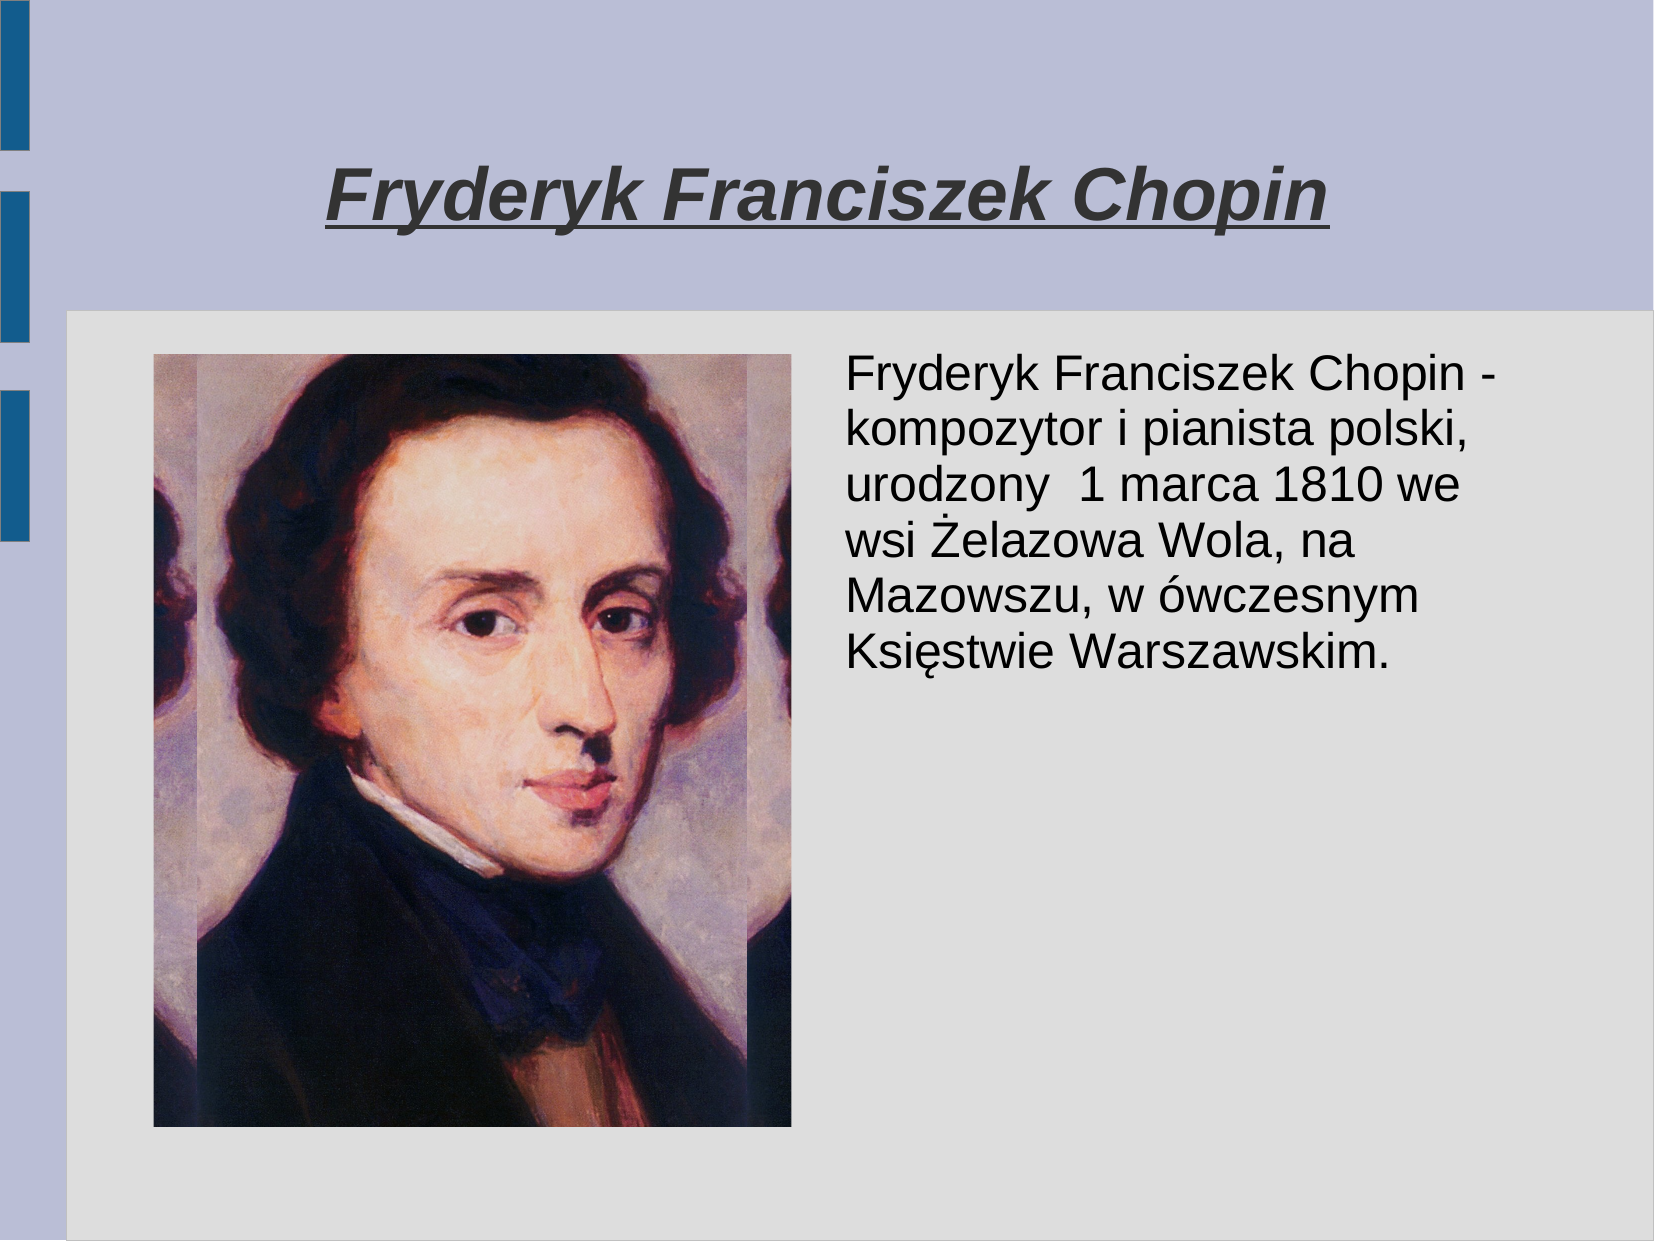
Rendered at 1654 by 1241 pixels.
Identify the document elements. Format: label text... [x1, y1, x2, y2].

list Fryderyk Franciszek Chopin - kompozytor i pianista polski, urodzony 1 marca 1810 we wsi Żelazowa Wola, na Mazowszu, w ówczesnym Księstwie Warszawskim. [845, 344, 1535, 1127]
title Fryderyk Franciszek Chopin [121, 91, 1534, 299]
text_box [153, 354, 792, 1127]
